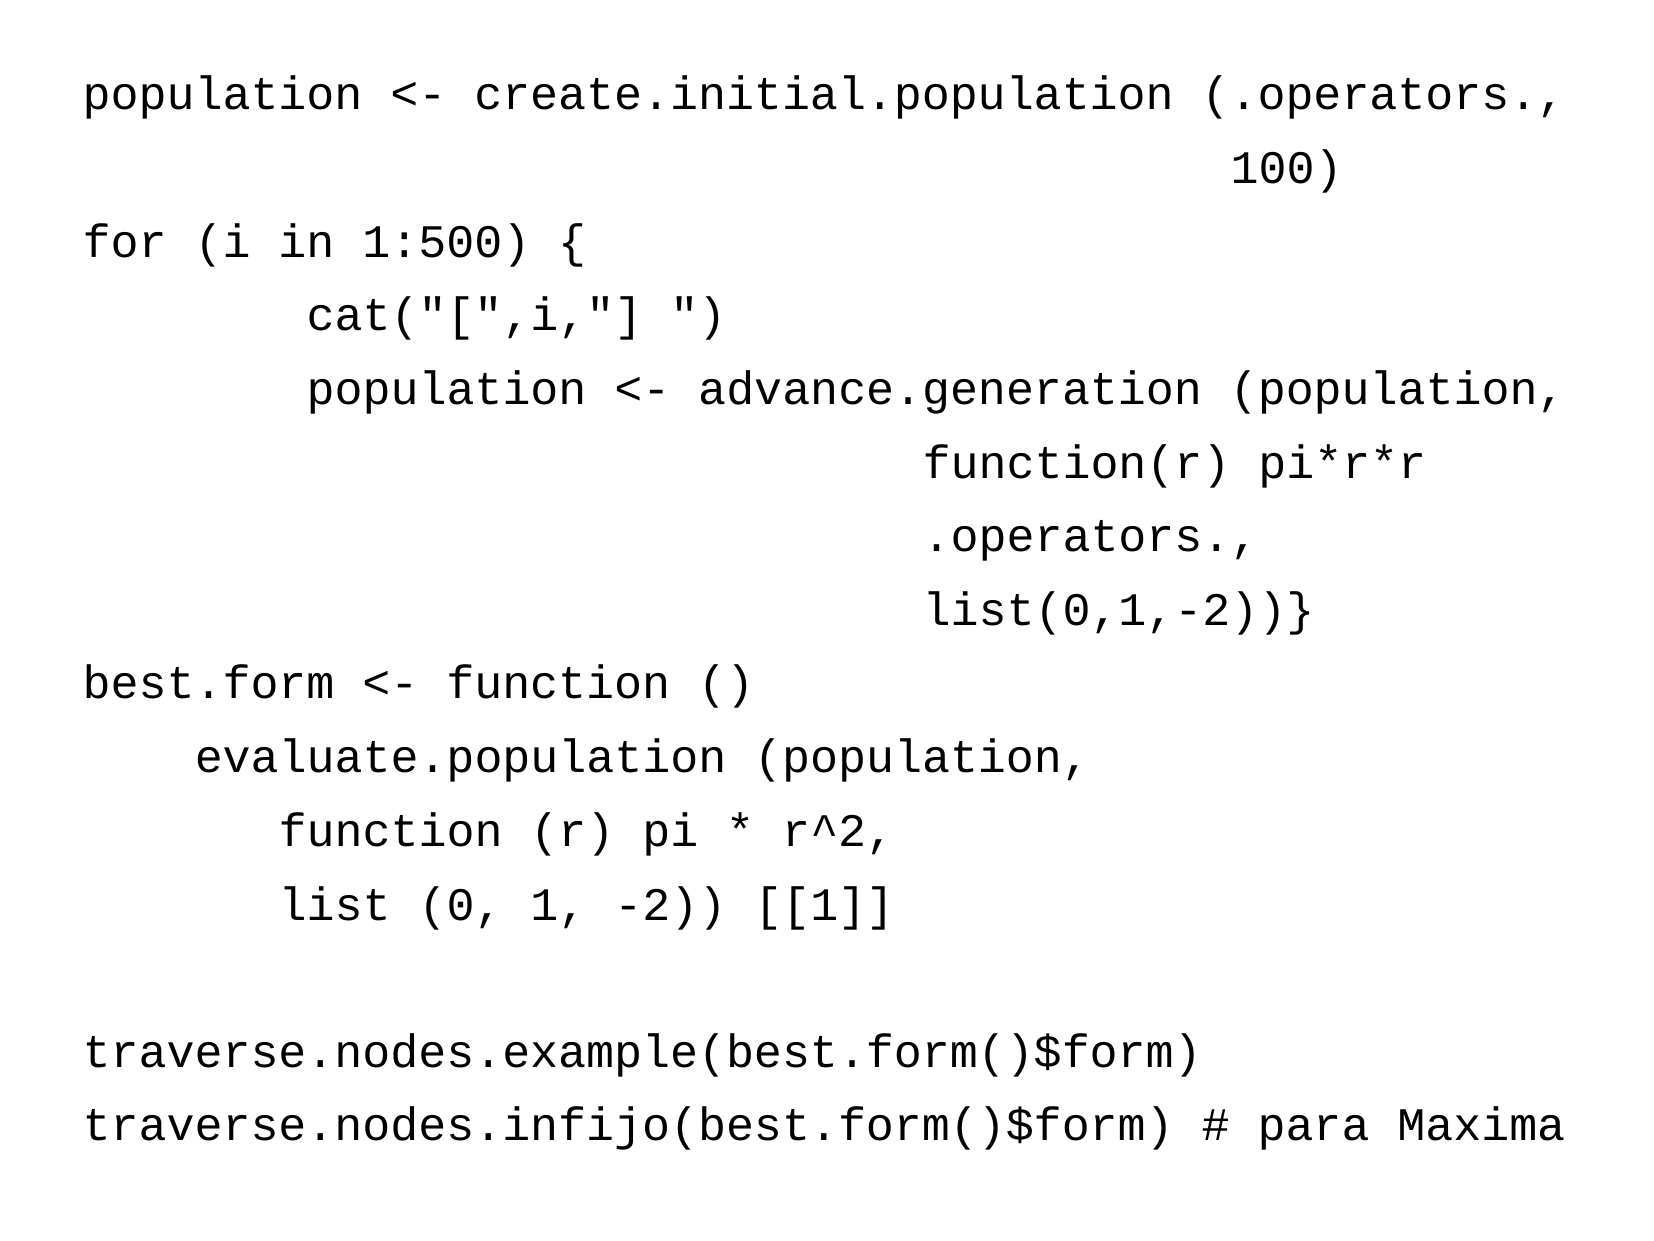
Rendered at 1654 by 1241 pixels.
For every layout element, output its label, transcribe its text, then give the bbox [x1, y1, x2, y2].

list population <- create.initial.population (.operators., 100) for (i in 1:500) { cat("[",i,"] ") population <- advance.generation (population, function(r) pi*r*r .operators., list(0,1,-2))} best.form <- function () evaluate.population (population, function (r) pi * r^2, list (0, 1, -2)) [[1]] traverse.nodes.example(best.form()$form) traverse.nodes.infijo(best.form()$form) # para Maxima [82, 70, 1571, 1193]
